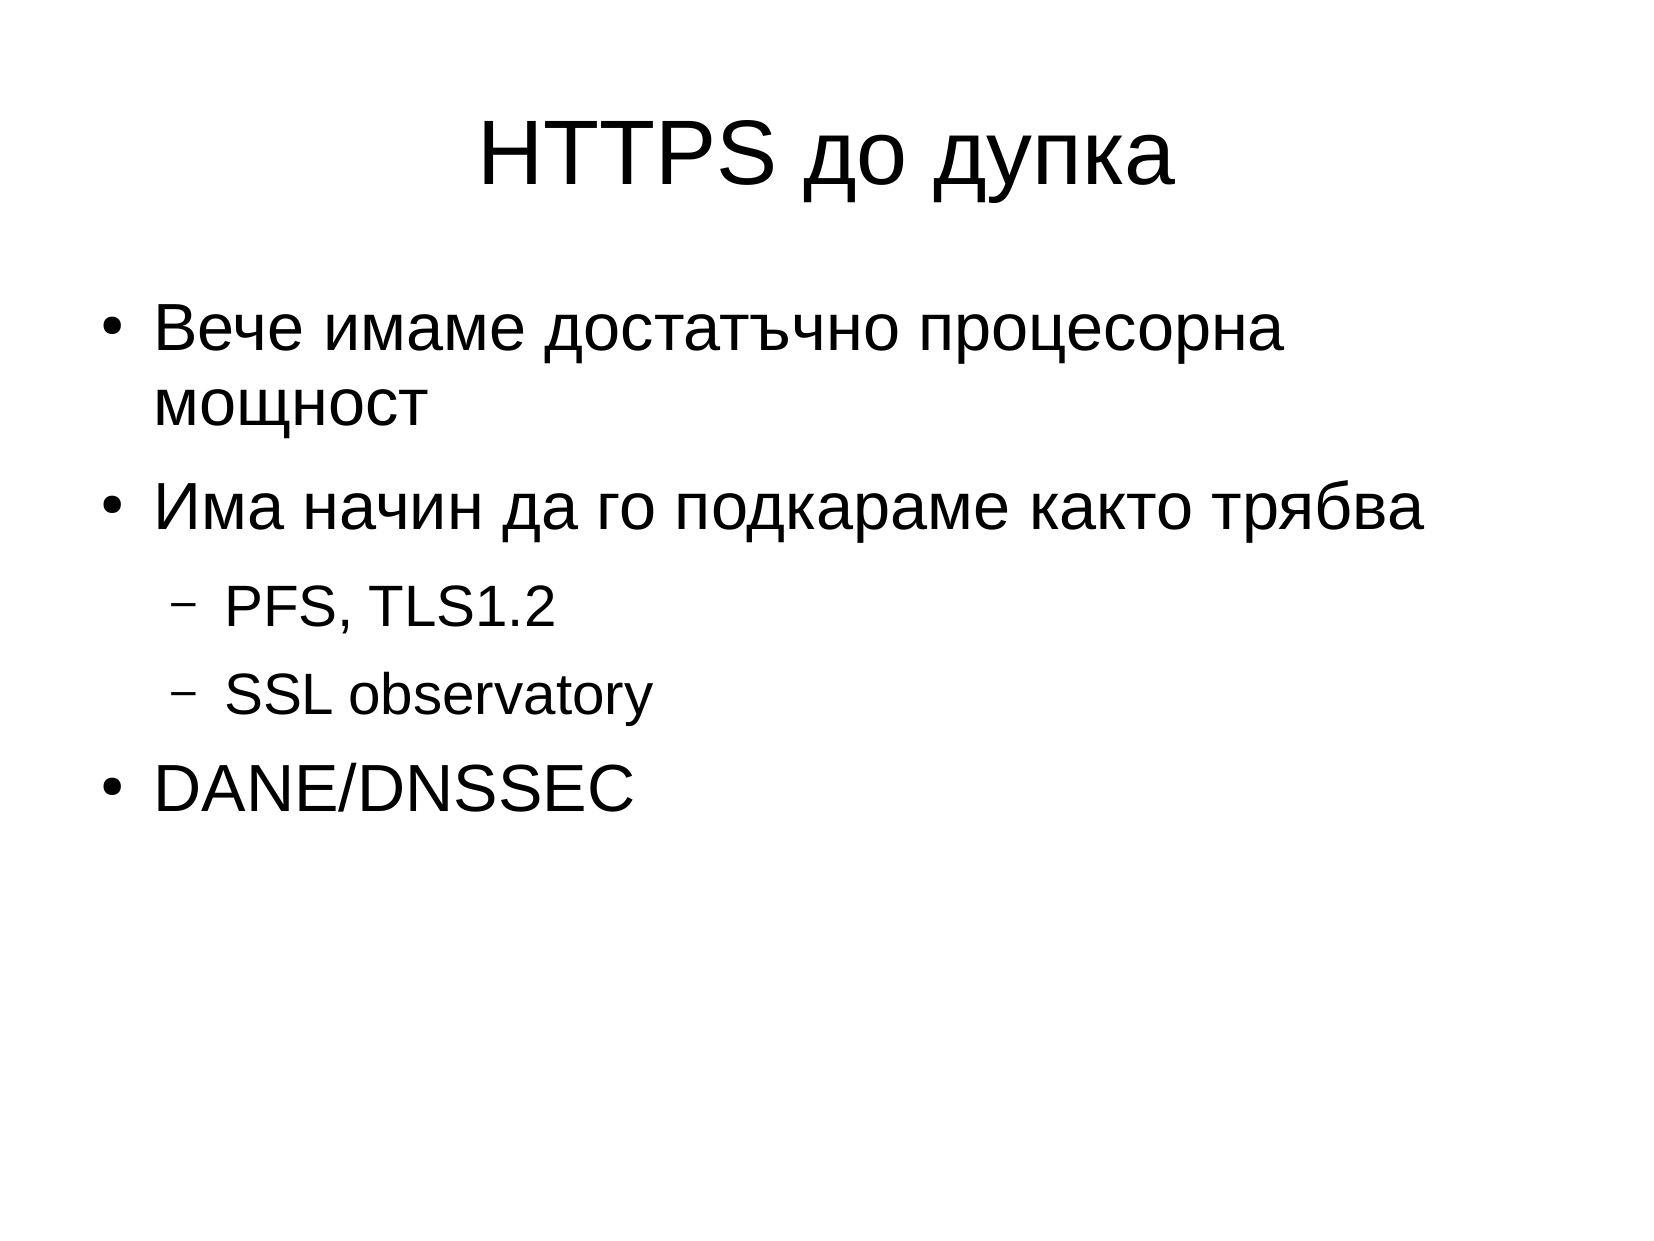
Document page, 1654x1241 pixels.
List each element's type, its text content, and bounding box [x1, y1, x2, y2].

list Вече имаме достатъчно процесорна мощност Има начин да го подкараме както трябва PFS, TLS1.2 SSL observatory DANE/DNSSEC [82, 290, 1538, 1010]
title HTTPS до дупка [82, 49, 1571, 257]
